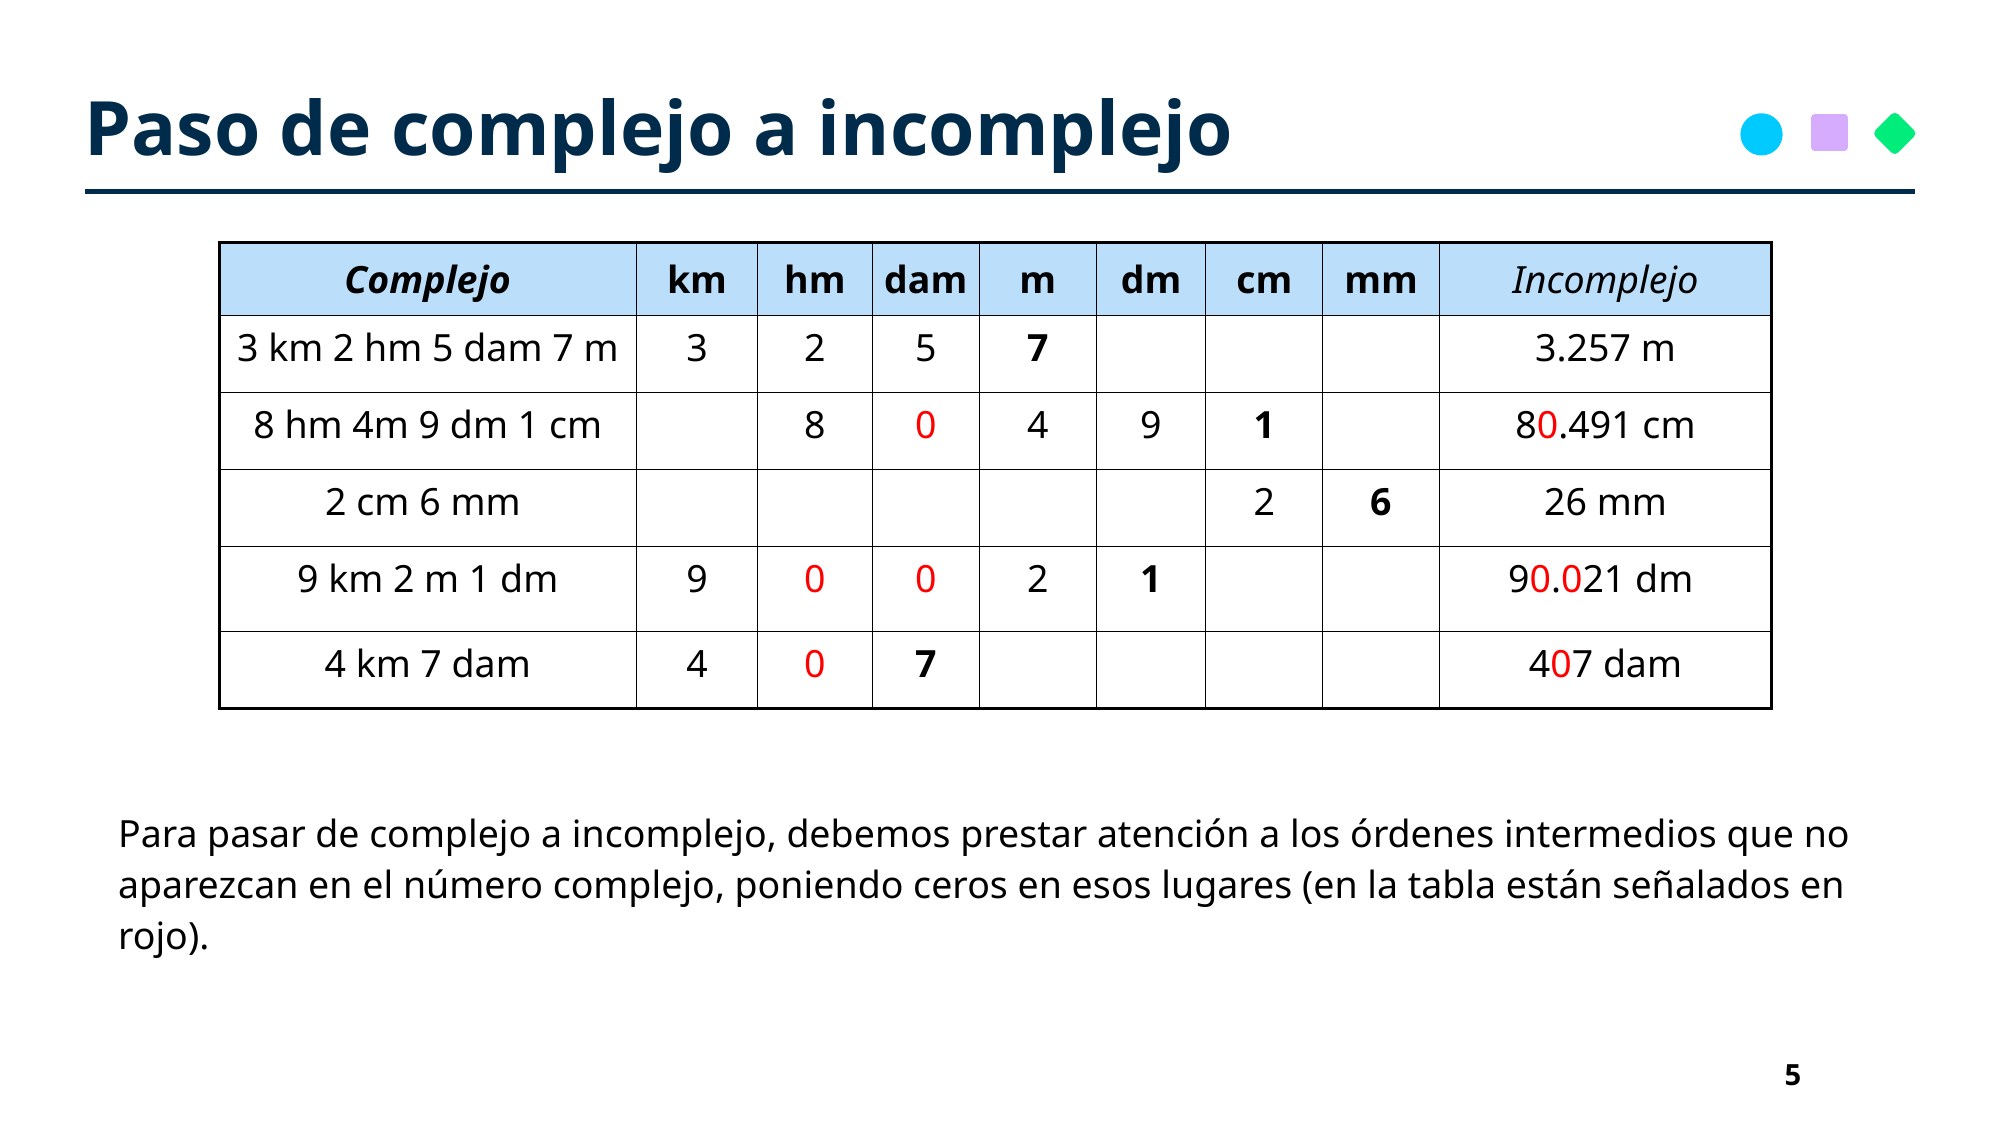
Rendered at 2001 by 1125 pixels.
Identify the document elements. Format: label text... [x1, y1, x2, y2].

table_cell 9 km 2 m 1 dm [221, 547, 636, 631]
table_cell 26 mm [1440, 470, 1770, 546]
table_cell 2 [980, 547, 1096, 631]
table_cell [980, 470, 1096, 546]
table_cell 4 km 7 dam [221, 632, 636, 707]
table_cell 2 [1206, 470, 1322, 546]
table_cell 80.491 cm [1440, 393, 1770, 469]
table_cell 0 [873, 547, 979, 631]
table_cell [1323, 547, 1439, 631]
table_header km [637, 244, 757, 315]
table_header cm [1206, 244, 1322, 315]
table_header Complejo [221, 244, 636, 315]
table_cell [1206, 316, 1322, 392]
table_cell 8 [758, 393, 872, 469]
table_cell [980, 632, 1096, 707]
table_cell 9 [637, 547, 757, 631]
table_cell [1097, 316, 1205, 392]
table_cell 3 [637, 316, 757, 392]
table_cell 407 dam [1440, 632, 1770, 707]
table_header hm [758, 244, 872, 315]
text_box Para pasar de complejo a incomplejo, debemos prestar atención a los órdenes intermedios que no aparezcan en el número complejo, poniendo ceros en esos lugares (en la tabla están señalados en rojo). [118, 807, 1861, 948]
table_cell 0 [758, 547, 872, 631]
title Paso de complejo a incomplejo [84, 29, 1601, 178]
table_cell 1 [1097, 547, 1205, 631]
table_header Incomplejo [1440, 244, 1770, 315]
table_cell [873, 470, 979, 546]
table_cell [637, 393, 757, 469]
table_cell 1 [1206, 393, 1322, 469]
table_header m [980, 244, 1096, 315]
table_cell [1323, 393, 1439, 469]
table_cell 90.021 dm [1440, 547, 1770, 631]
table_cell [1206, 547, 1322, 631]
table_cell [1323, 632, 1439, 707]
table_cell 3 km 2 hm 5 dam 7 m [221, 316, 636, 392]
table_cell [1097, 632, 1205, 707]
table_cell 5 [873, 316, 979, 392]
table_cell 7 [873, 632, 979, 707]
table_cell 9 [1097, 393, 1205, 469]
table_cell 8 hm 4m 9 dm 1 cm [221, 393, 636, 469]
table_cell 0 [873, 393, 979, 469]
table_cell 4 [980, 393, 1096, 469]
table_cell 6 [1323, 470, 1439, 546]
table_header mm [1323, 244, 1439, 315]
table_header dam [873, 244, 979, 315]
table_cell 4 [637, 632, 757, 707]
table_cell [1097, 470, 1205, 546]
table_cell 7 [980, 316, 1096, 392]
table_cell 3.257 m [1440, 316, 1770, 392]
table_cell [1206, 632, 1322, 707]
table_cell [637, 470, 757, 546]
table_cell 2 cm 6 mm [221, 470, 636, 546]
table_cell [758, 470, 872, 546]
table_cell 2 [758, 316, 872, 392]
table_cell [1323, 316, 1439, 392]
table_cell 0 [758, 632, 872, 707]
table_header dm [1097, 244, 1205, 315]
